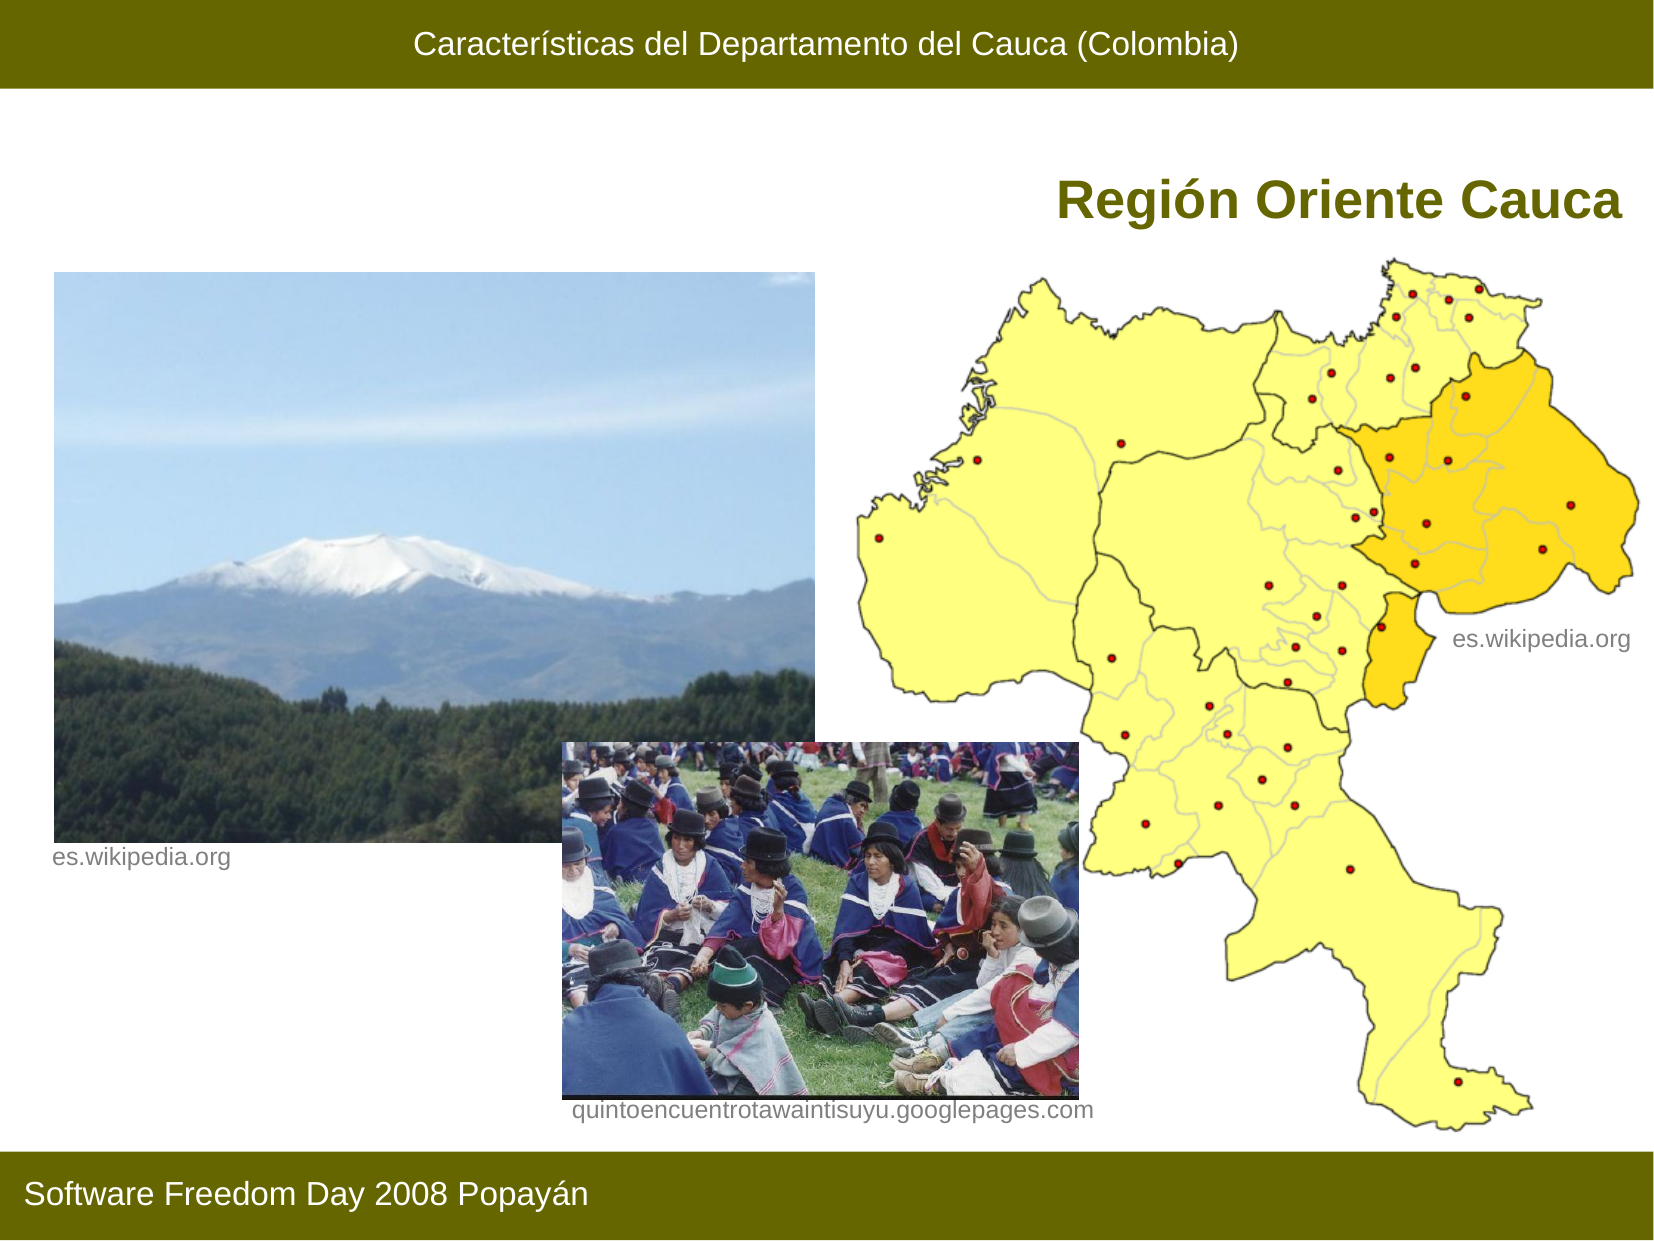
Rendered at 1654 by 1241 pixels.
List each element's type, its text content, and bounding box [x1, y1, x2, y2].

title Región Oriente Cauca [147, 147, 1625, 252]
picture [54, 252, 1651, 1139]
text_box es.wikipedia.org [1452, 624, 1630, 653]
text_box quintoencuentrotawaintisuyu.googlepages.com [571, 1096, 1086, 1125]
text_box es.wikipedia.org [52, 842, 230, 871]
